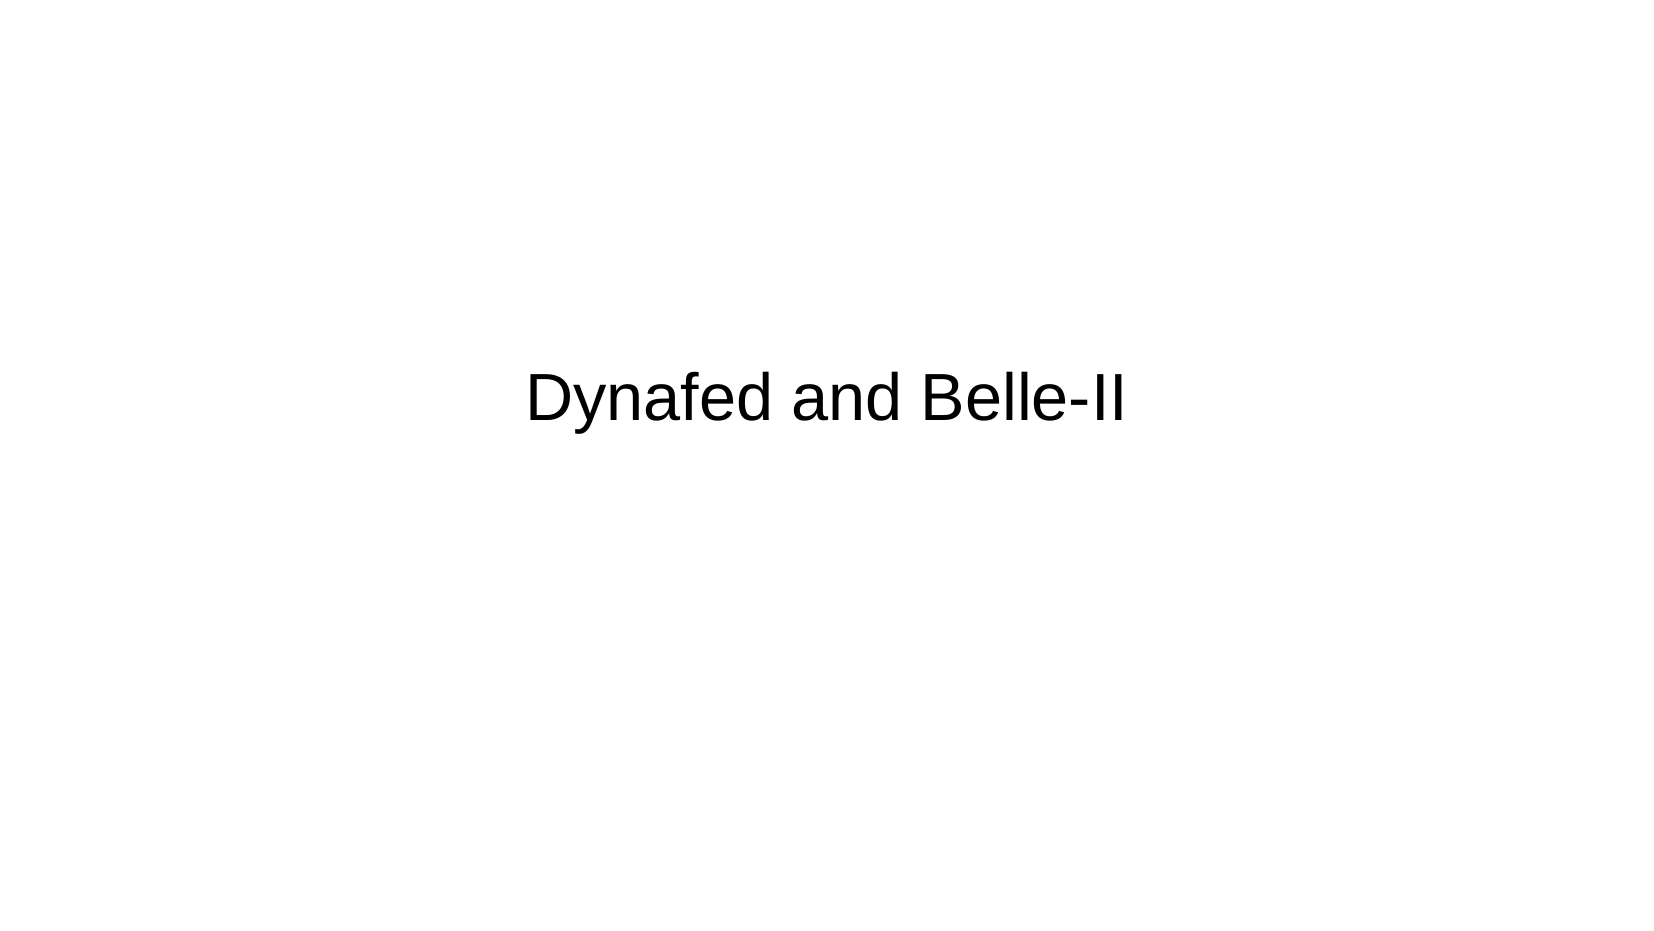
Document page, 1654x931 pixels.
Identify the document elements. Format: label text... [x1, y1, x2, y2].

subtitle Dynafed and Belle-II [82, 37, 1571, 758]
